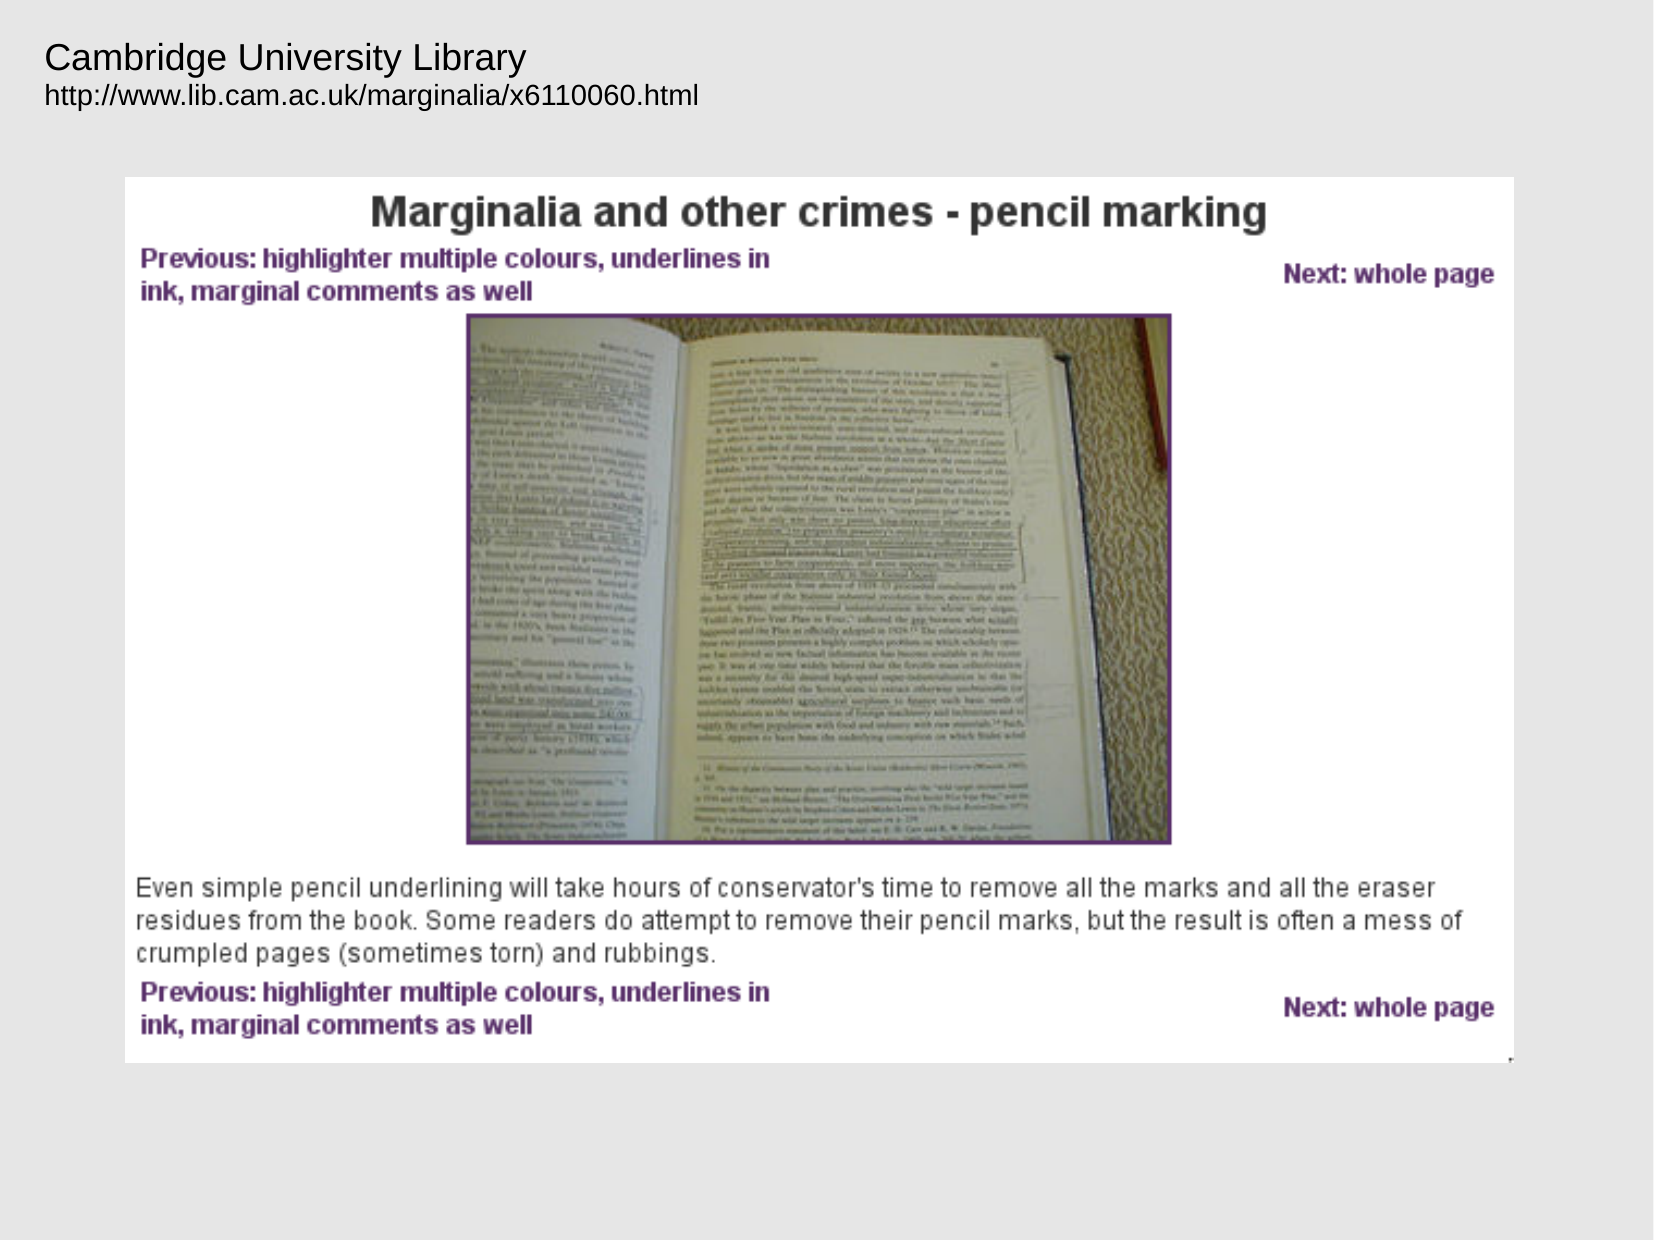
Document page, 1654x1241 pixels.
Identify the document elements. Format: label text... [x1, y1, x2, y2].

text_box Cambridge University Library http://www.lib.cam.ac.uk/marginalia/x6110060.html [29, 29, 715, 120]
picture [125, 177, 1514, 1063]
